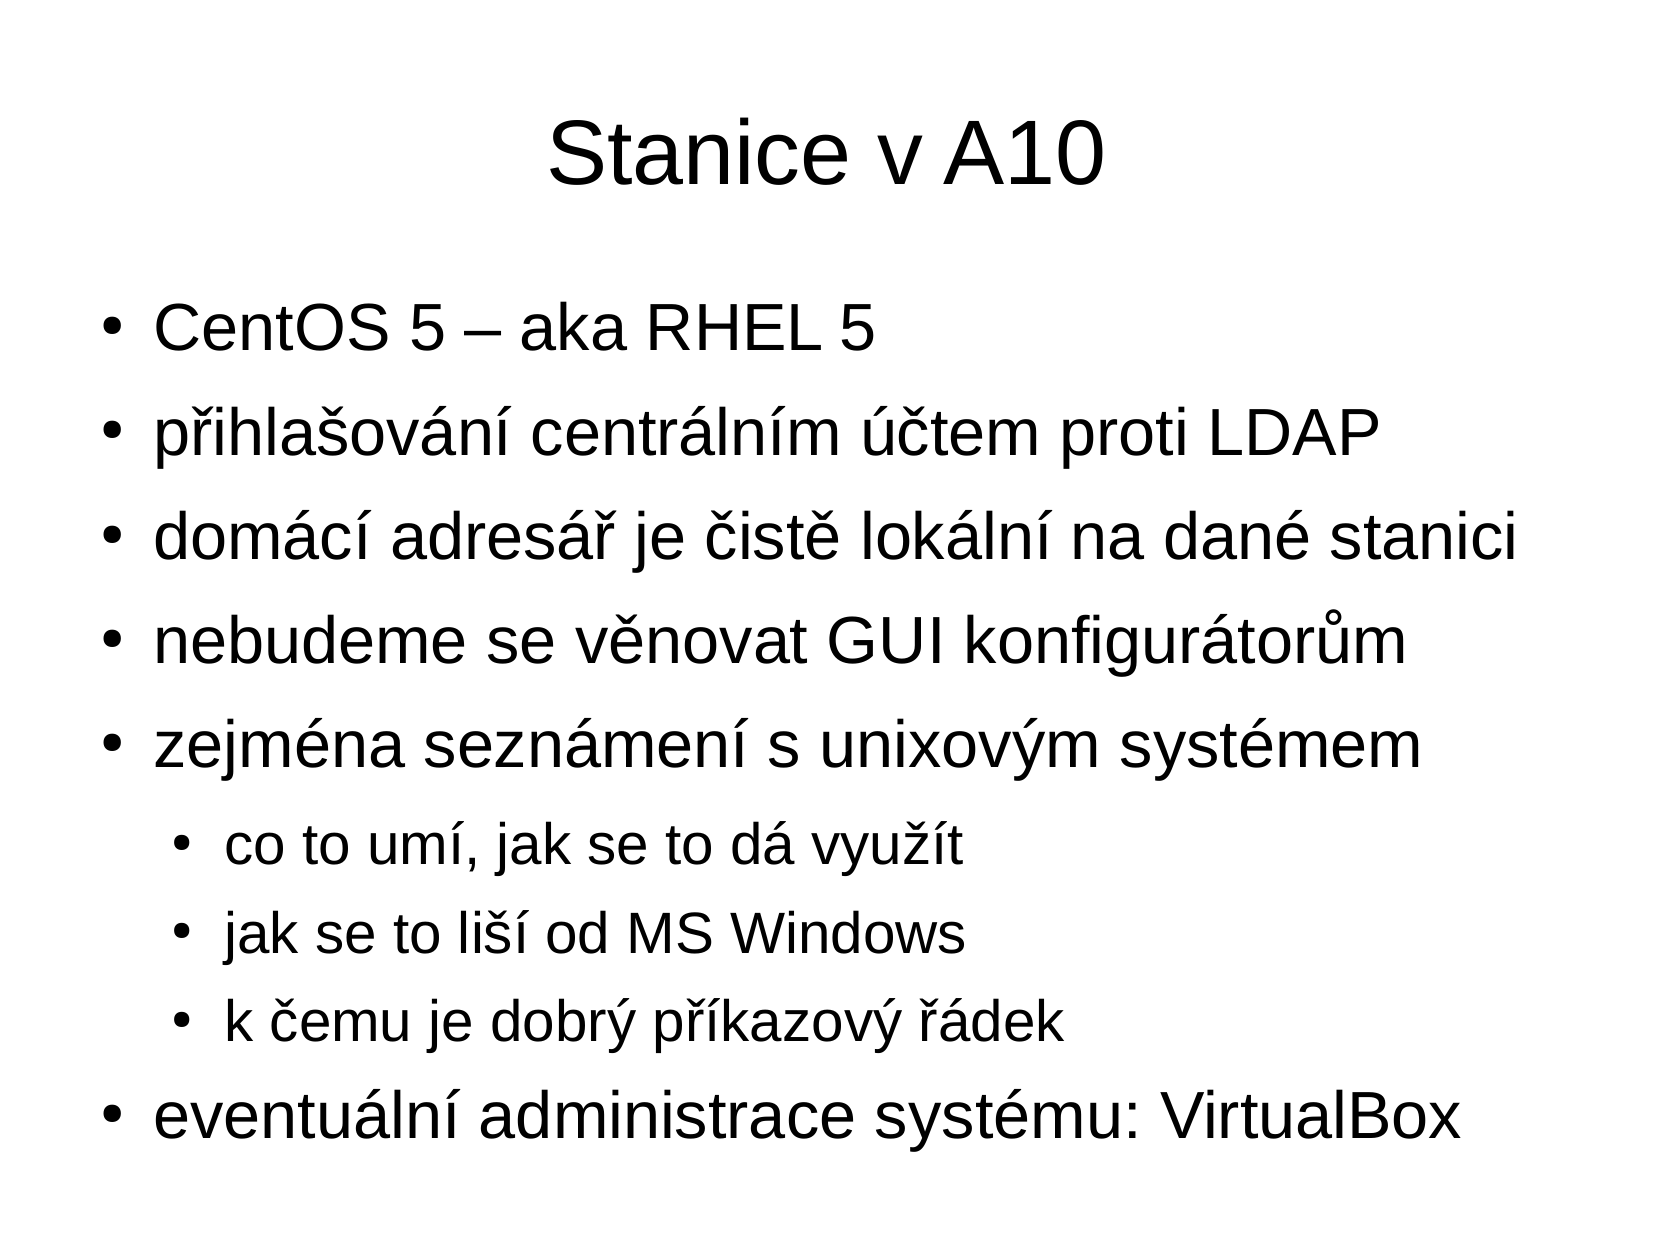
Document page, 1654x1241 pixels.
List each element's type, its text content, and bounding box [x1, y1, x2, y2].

list CentOS 5 – aka RHEL 5 přihlašování centrálním účtem proti LDAP domácí adresář je čistě lokální na dané stanici nebudeme se věnovat GUI konfigurátorům zejména seznámení s unixovým systémem co to umí, jak se to dá využít jak se to liší od MS Windows k čemu je dobrý příkazový řádek eventuální administrace systému: VirtualBox [82, 290, 1571, 1153]
title Stanice v A10 [82, 56, 1571, 250]
